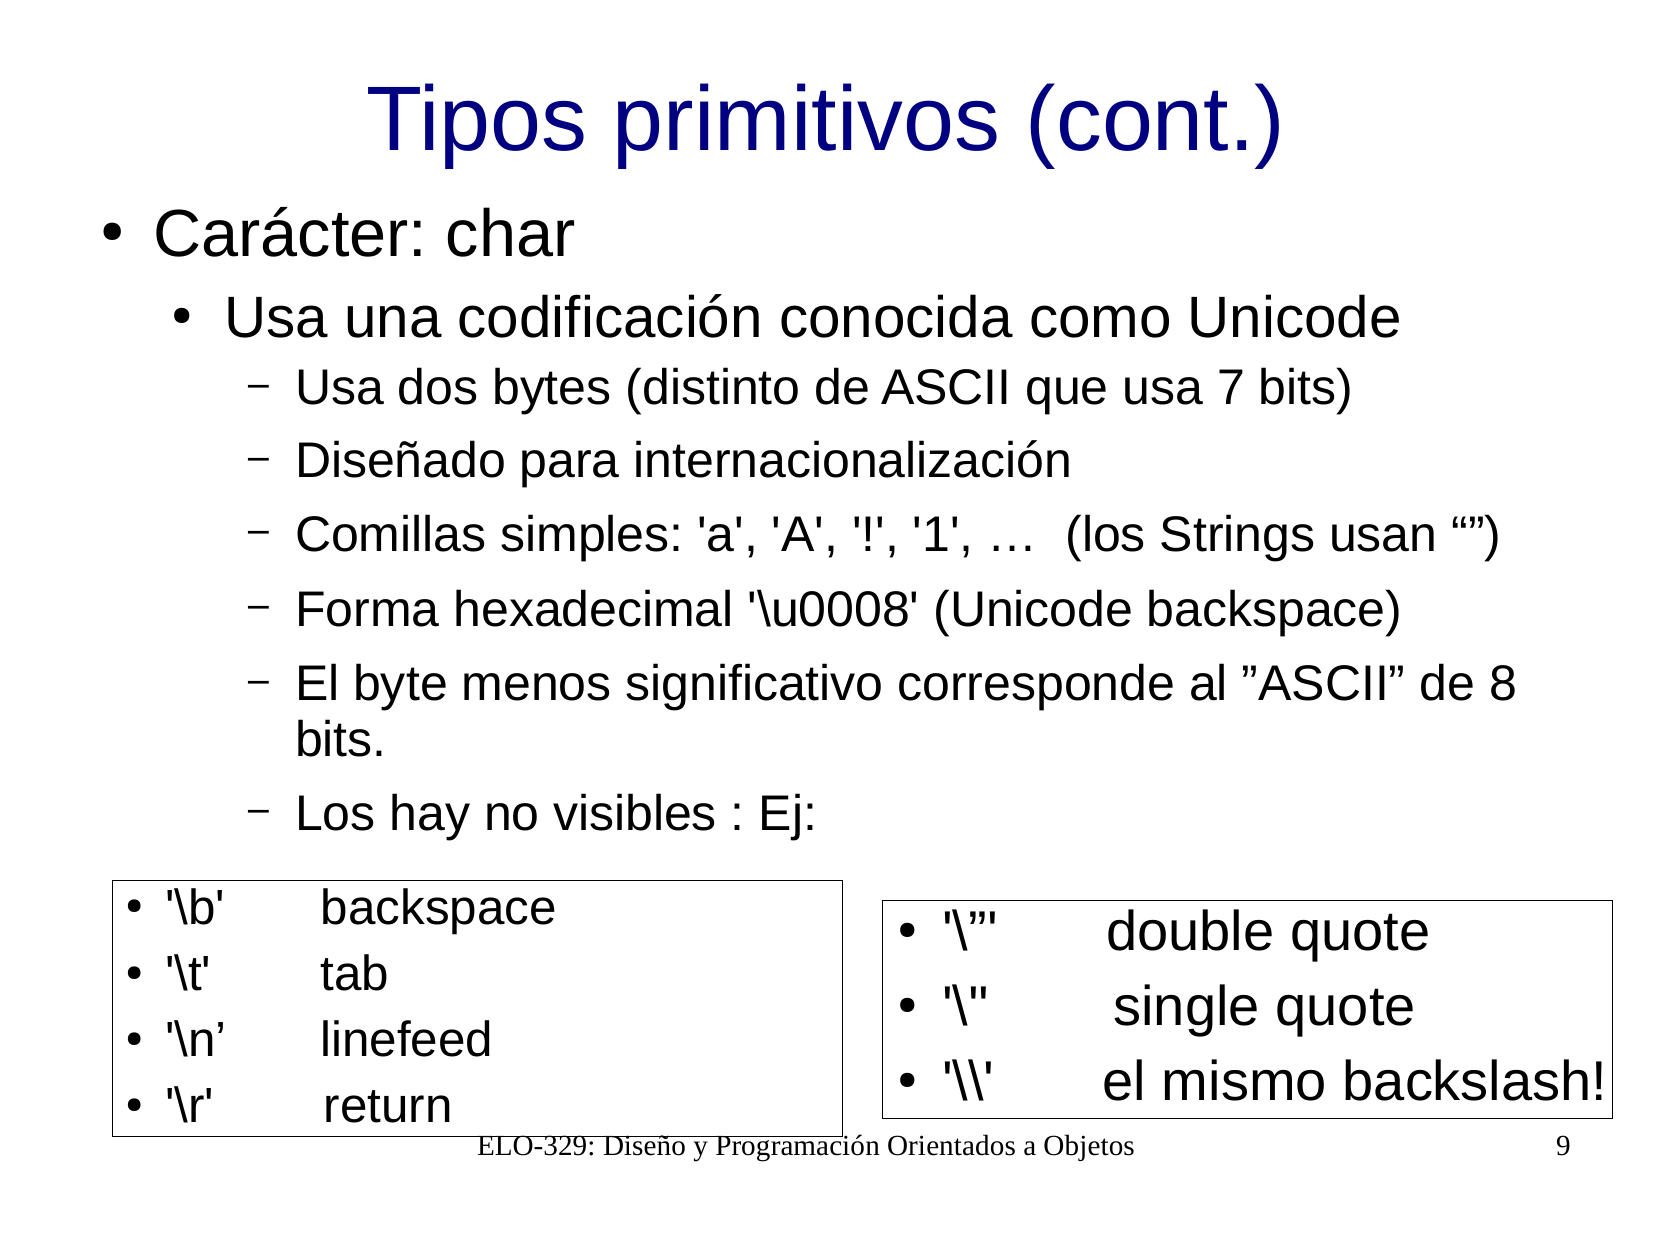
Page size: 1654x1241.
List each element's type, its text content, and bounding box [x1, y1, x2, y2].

list '\b' backspace '\t' tab '\n’ linefeed '\r' return [112, 880, 843, 1137]
list '\”' double quote '\'' single quote '\\' el mismo backslash! [882, 900, 1613, 1119]
list Carácter: char Usa una codificación conocida como Unicode Usa dos bytes (distinto de ASCII que usa 7 bits) Diseñado para internacionalización Comillas simples: 'a', 'A', '!', '1', … (los Strings usan “”) Forma hexadecimal '\u0008' (Unicode backspace)‏ El byte menos significativo corresponde al ”ASCII” de 8 bits. Los hay no visibles : Ej: [82, 195, 1538, 871]
title Tipos primitivos (cont.)‏ [82, 49, 1571, 188]
